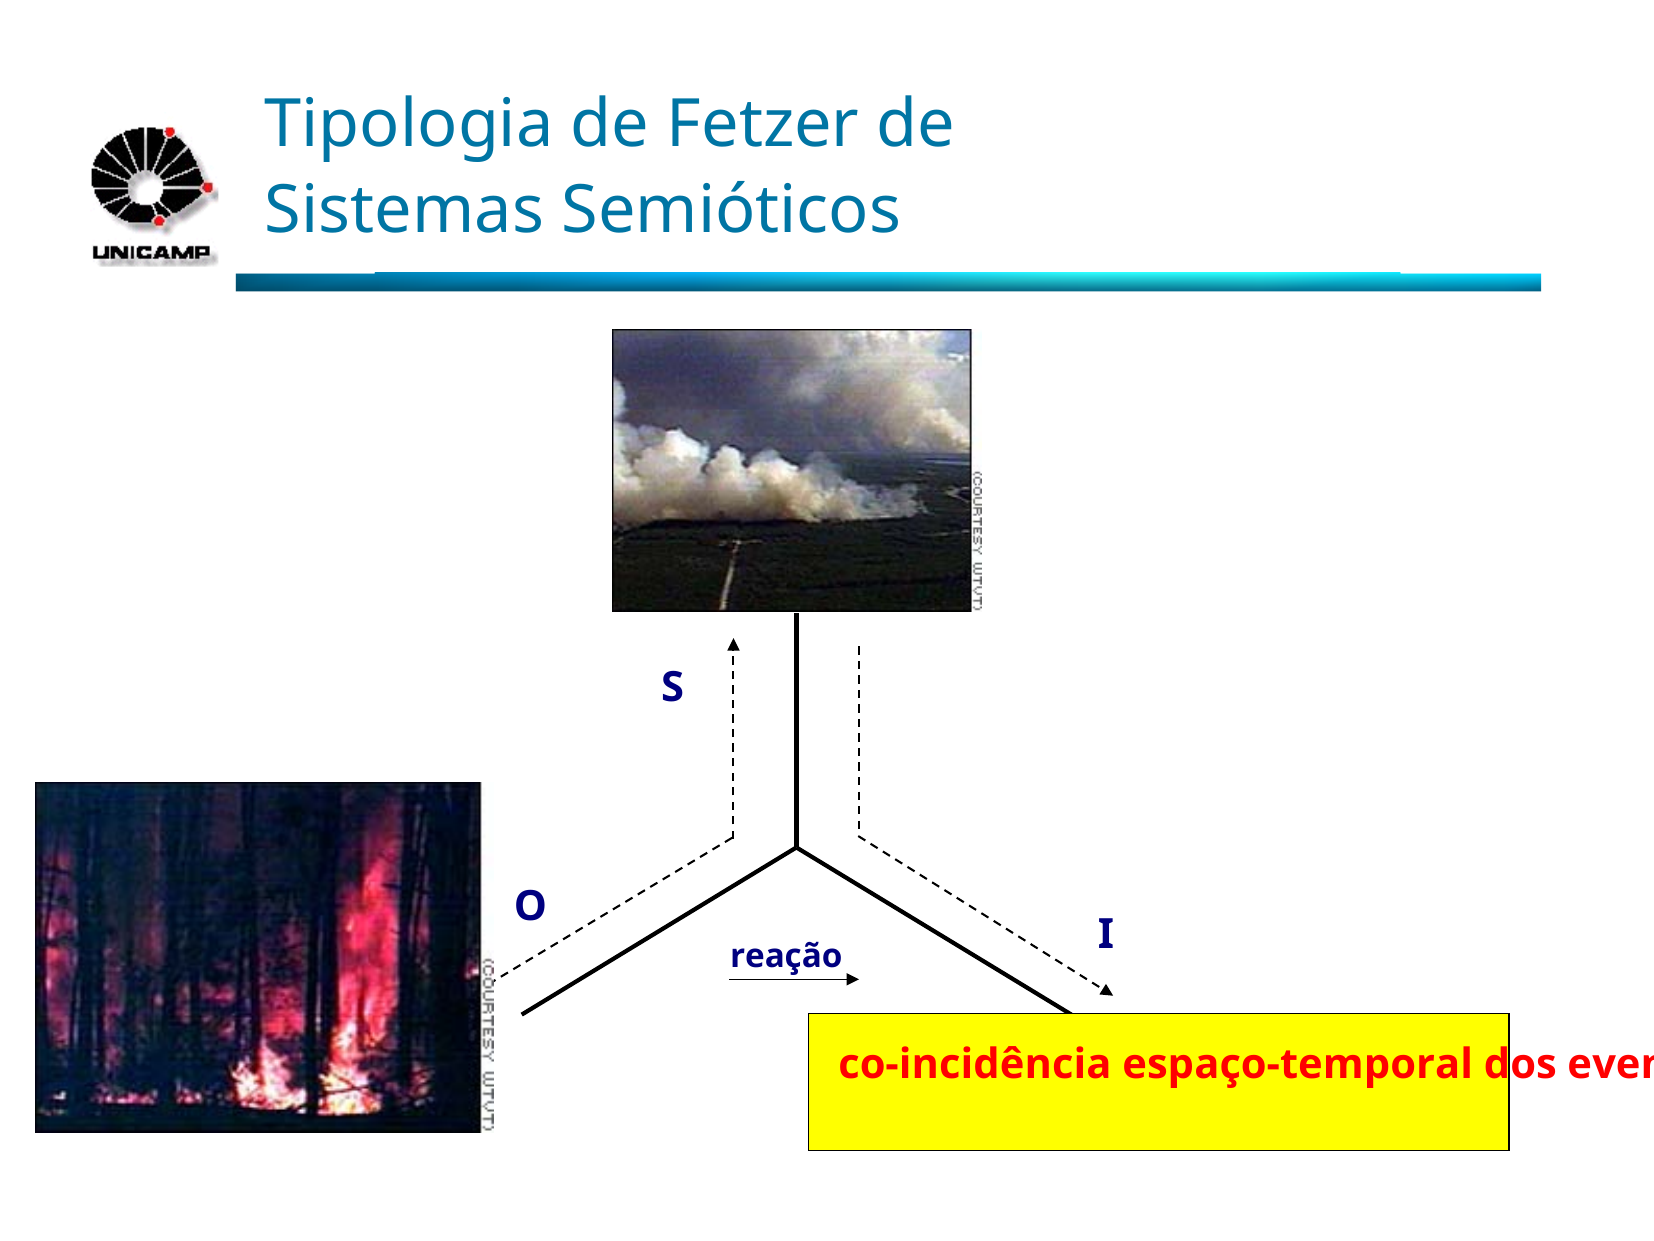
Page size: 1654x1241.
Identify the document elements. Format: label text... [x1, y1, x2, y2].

picture [612, 329, 982, 612]
text_box co-incidência espaço-temporal dos eventos [823, 1026, 1654, 1099]
title Tipologia de Fetzer de Sistemas Semióticos [264, 42, 1534, 250]
picture [35, 782, 494, 1133]
text_box I [1083, 896, 1136, 969]
picture [125, 272, 1654, 295]
text_box [808, 1013, 1509, 1151]
text_box O [499, 867, 565, 941]
text_box reação [706, 924, 873, 985]
text_box S [646, 648, 706, 722]
